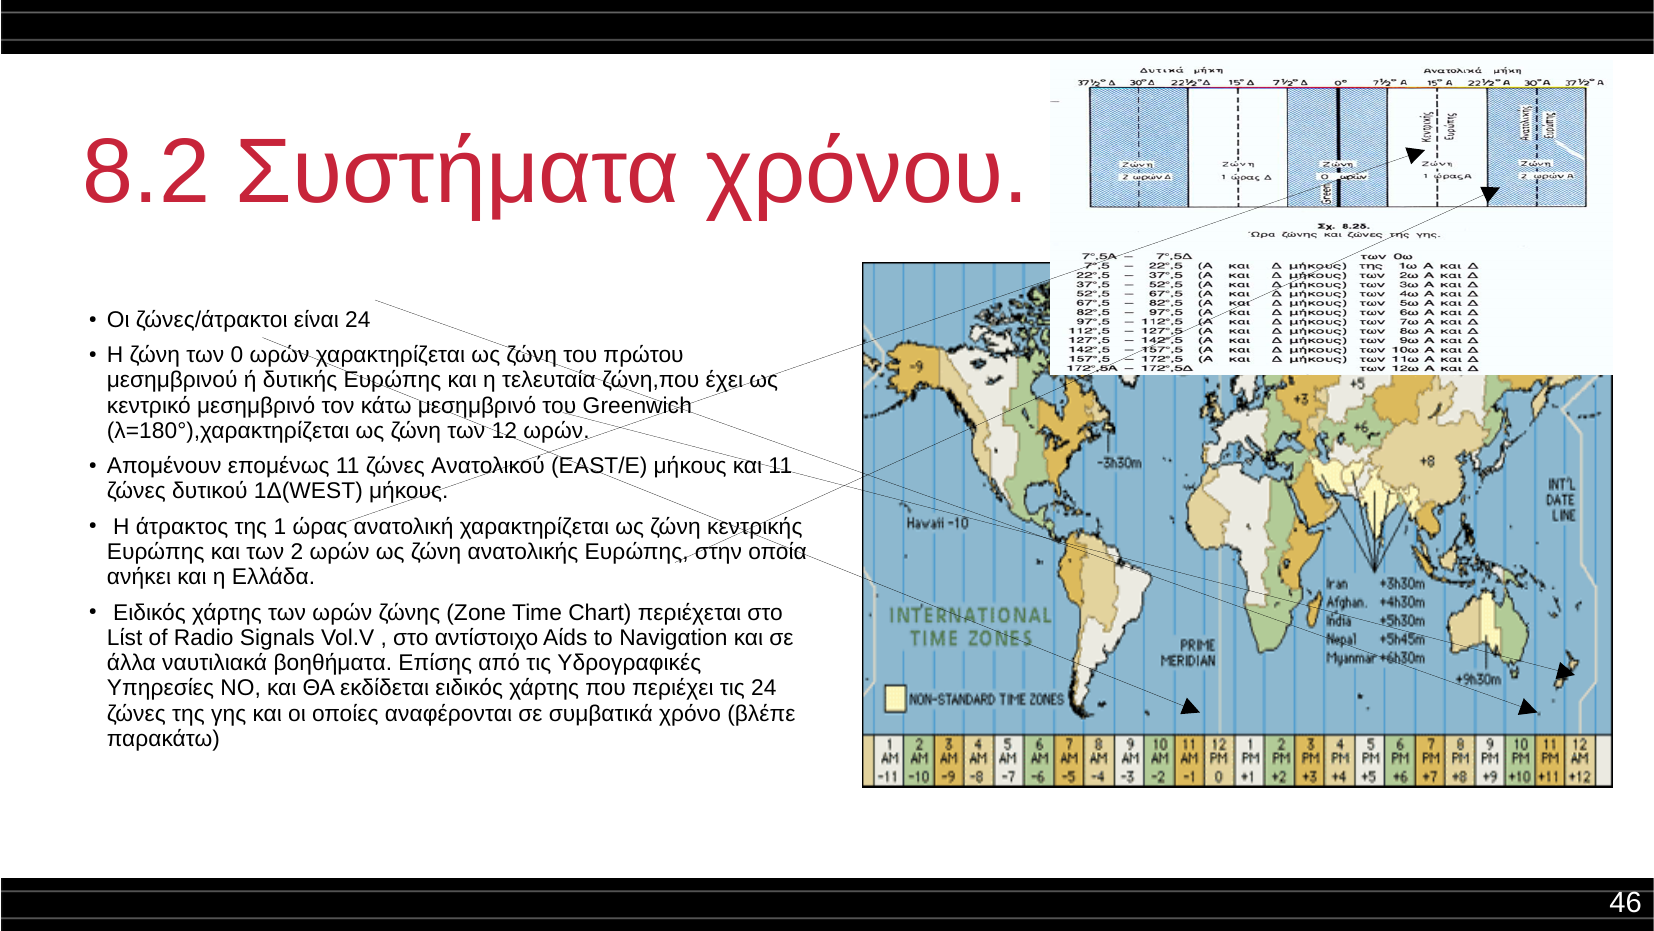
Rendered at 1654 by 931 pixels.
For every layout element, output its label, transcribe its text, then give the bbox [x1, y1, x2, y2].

picture [862, 60, 1613, 788]
picture [1, 878, 1654, 931]
list Οι ζώνες/άτρακτοι είναι 24 Η ζώνη των 0 ωρών χαρακτηρίζεται ως ζώνη του πρώτου μεσημβρινού ή δυτικής Ευρώπης και η τελευταία ζώνη,που έχει ως κεντρικό μεσημβρινό τον κάτω μεσημβρινό του Greenwich (λ=180°),χαρακτηρίζεται ως ζώνη των 12 ωρών. Απομένουν επομένως 11 ζώνες Aνατολικού (EAST/E) μήκους και 11 ζώνες δυτικού 1Δ(WEST) μήκους. Η άτρακτος της 1 ώρας ανατολική χαρακτηρίζεται ως ζώνη κεντρικής Ευρώπης και των 2 ωρών ως ζώνη ανατολικής Ευρώπης, στην οποία ανήκει και η Ελλάδα. Ειδικός χάρτης των ωρών ζώνης (Zone Time Chart) περιέχεται στο Lίst of Radio Signals Vol.V , στο αντίστοιχο Αίds tο Νavigαtion και σε άλλα ναυτιλιακά βοηθήματα. Επίσης από τις Υδρογραφικές Υπηρεσίες ΝΟ, και ΘΑ εκδίδεται ειδικός χάρτης που περιέχει τις 24 ζώνες της γης και οι οποίες αναφέρονται σε συμβατικά χρόνο (βλέπε παρακάτω) [82, 271, 809, 758]
list Οι ζώνες/άτρακτοι είναι 24 Η ζώνη των 0 ωρών χαρακτηρίζεται ως ζώνη του πρώτου μεσημβρινού ή δυτικής Ευρώπης και η τελευταία ζώνη,που έχει ως κεντρικό μεσημβρινό τον κάτω μεσημβρινό του Greenwich (λ=180°),χαρακτηρίζεται ως ζώνη των 12 ωρών. Απομένουν επομένως 11 ζώνες Aνατολικού (EAST/E) μήκους και 11 ζώνες δυτικού 1Δ(WEST) μήκους. Η άτρακτος της 1 ώρας ανατολική χαρακτηρίζεται ως ζώνη κεντρικής Ευρώπης και των 2 ωρών ως ζώνη ανατολικής Ευρώπης, στην οποία ανήκει και η Ελλάδα. Ειδικός χάρτης των ωρών ζώνης (Zone Time Chart) περιέχεται στο Lίst of Radio Signals Vol.V , στο αντίστοιχο Αίds tο Νavigαtion και σε άλλα ναυτιλιακά βοηθήματα. Επίσης από τις Υδρογραφικές Υπηρεσίες ΝΟ, και ΘΑ εκδίδεται ειδικός χάρτης που περιέχει τις 24 ζώνες της γης και οι οποίες αναφέρονται σε συμβατικά χρόνο (βλέπε παρακάτω) [552, 428, 809, 530]
title 8.2 Συστήματα χρόνου. [82, 92, 1050, 249]
picture [862, 476, 1022, 531]
picture [1, 0, 1654, 54]
